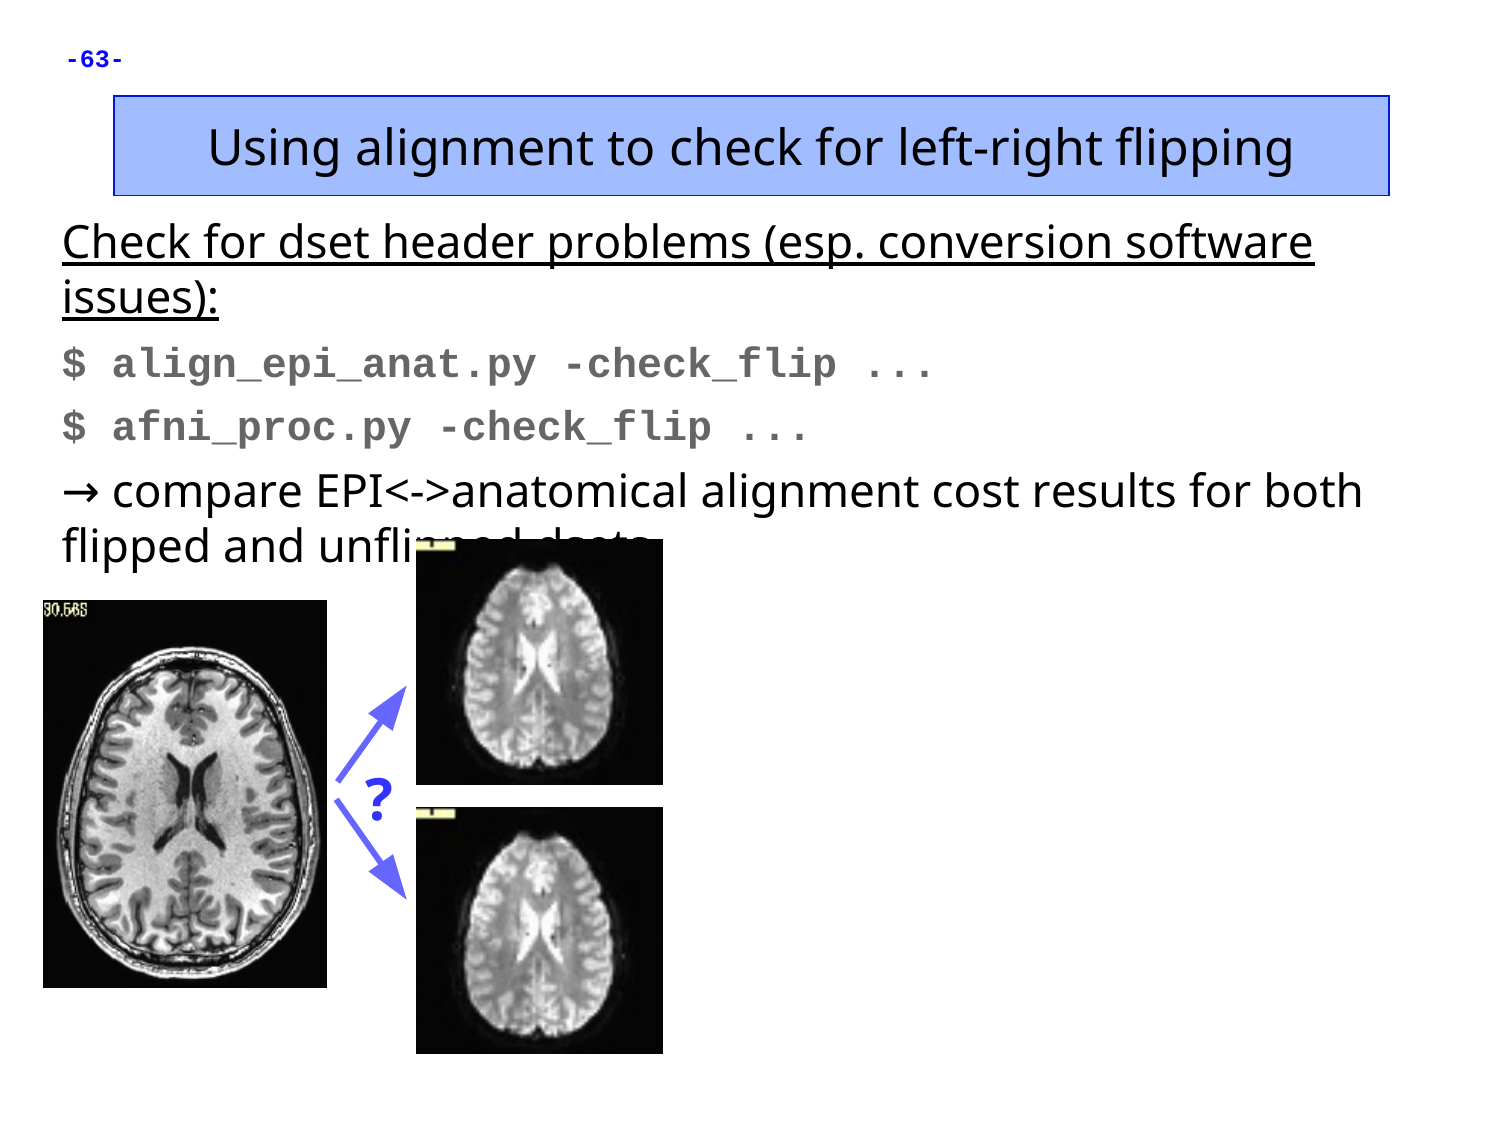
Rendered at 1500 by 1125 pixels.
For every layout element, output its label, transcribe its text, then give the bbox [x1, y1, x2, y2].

text_box Using alignment to check for left-right flipping [114, 95, 1389, 196]
text_box ? [350, 755, 411, 840]
text_box Check for dset header problems (esp. conversion software issues): $ align_epi_anat.py -check_flip ... $ afni_proc.py -check_flip ... → compare EPI<->anatomical alignment cost results for both flipped and unflipped dsets. [45, 204, 1488, 1113]
picture [416, 539, 663, 786]
picture [416, 807, 663, 1054]
picture [43, 600, 327, 988]
